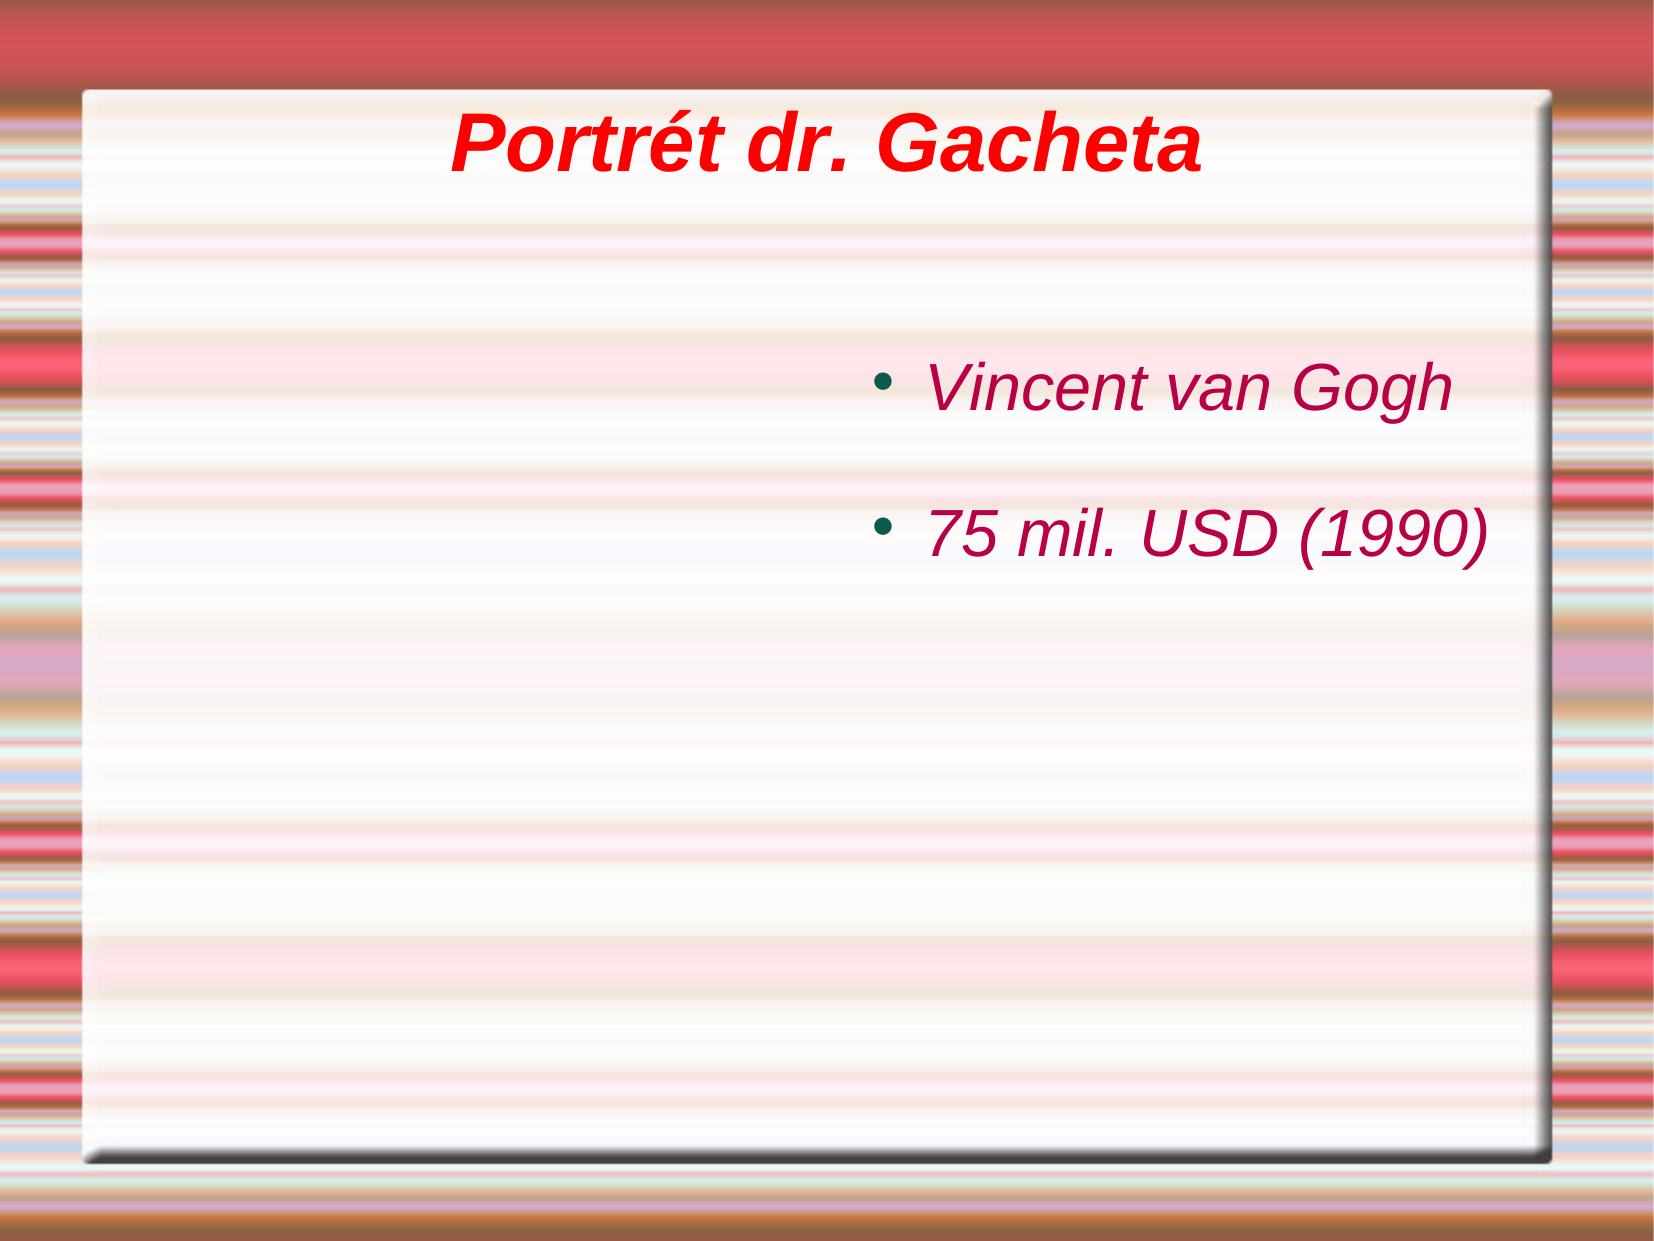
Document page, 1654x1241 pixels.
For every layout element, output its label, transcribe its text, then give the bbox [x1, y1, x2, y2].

picture [0, 0, 1654, 1241]
title Portrét dr. Gacheta [121, 91, 1534, 299]
list Vincent van Gogh 75 mil. USD (1990)‏ [845, 344, 1535, 1127]
